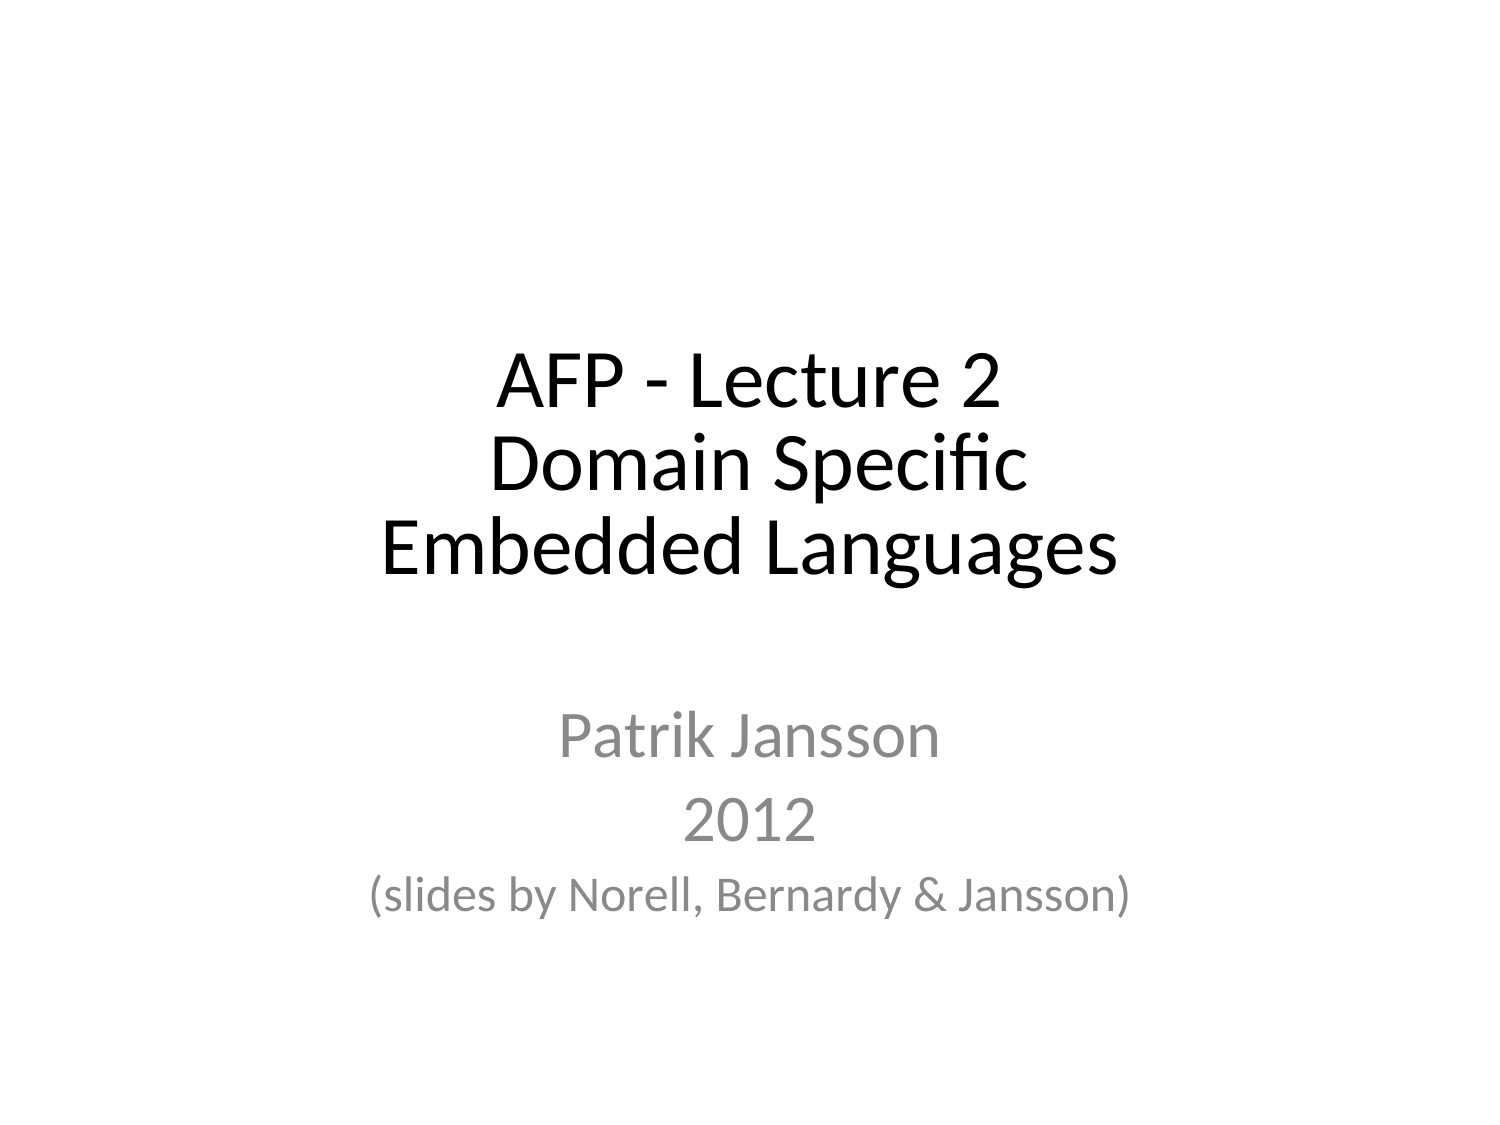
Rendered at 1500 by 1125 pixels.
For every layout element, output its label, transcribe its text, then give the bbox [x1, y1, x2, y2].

title AFP - Lecture 2 Domain Specific Embedded Languages [112, 316, 1388, 624]
text_box Patrik Jansson 2012 (slides by Norell, Bernardy & Jansson) [225, 699, 1276, 963]
